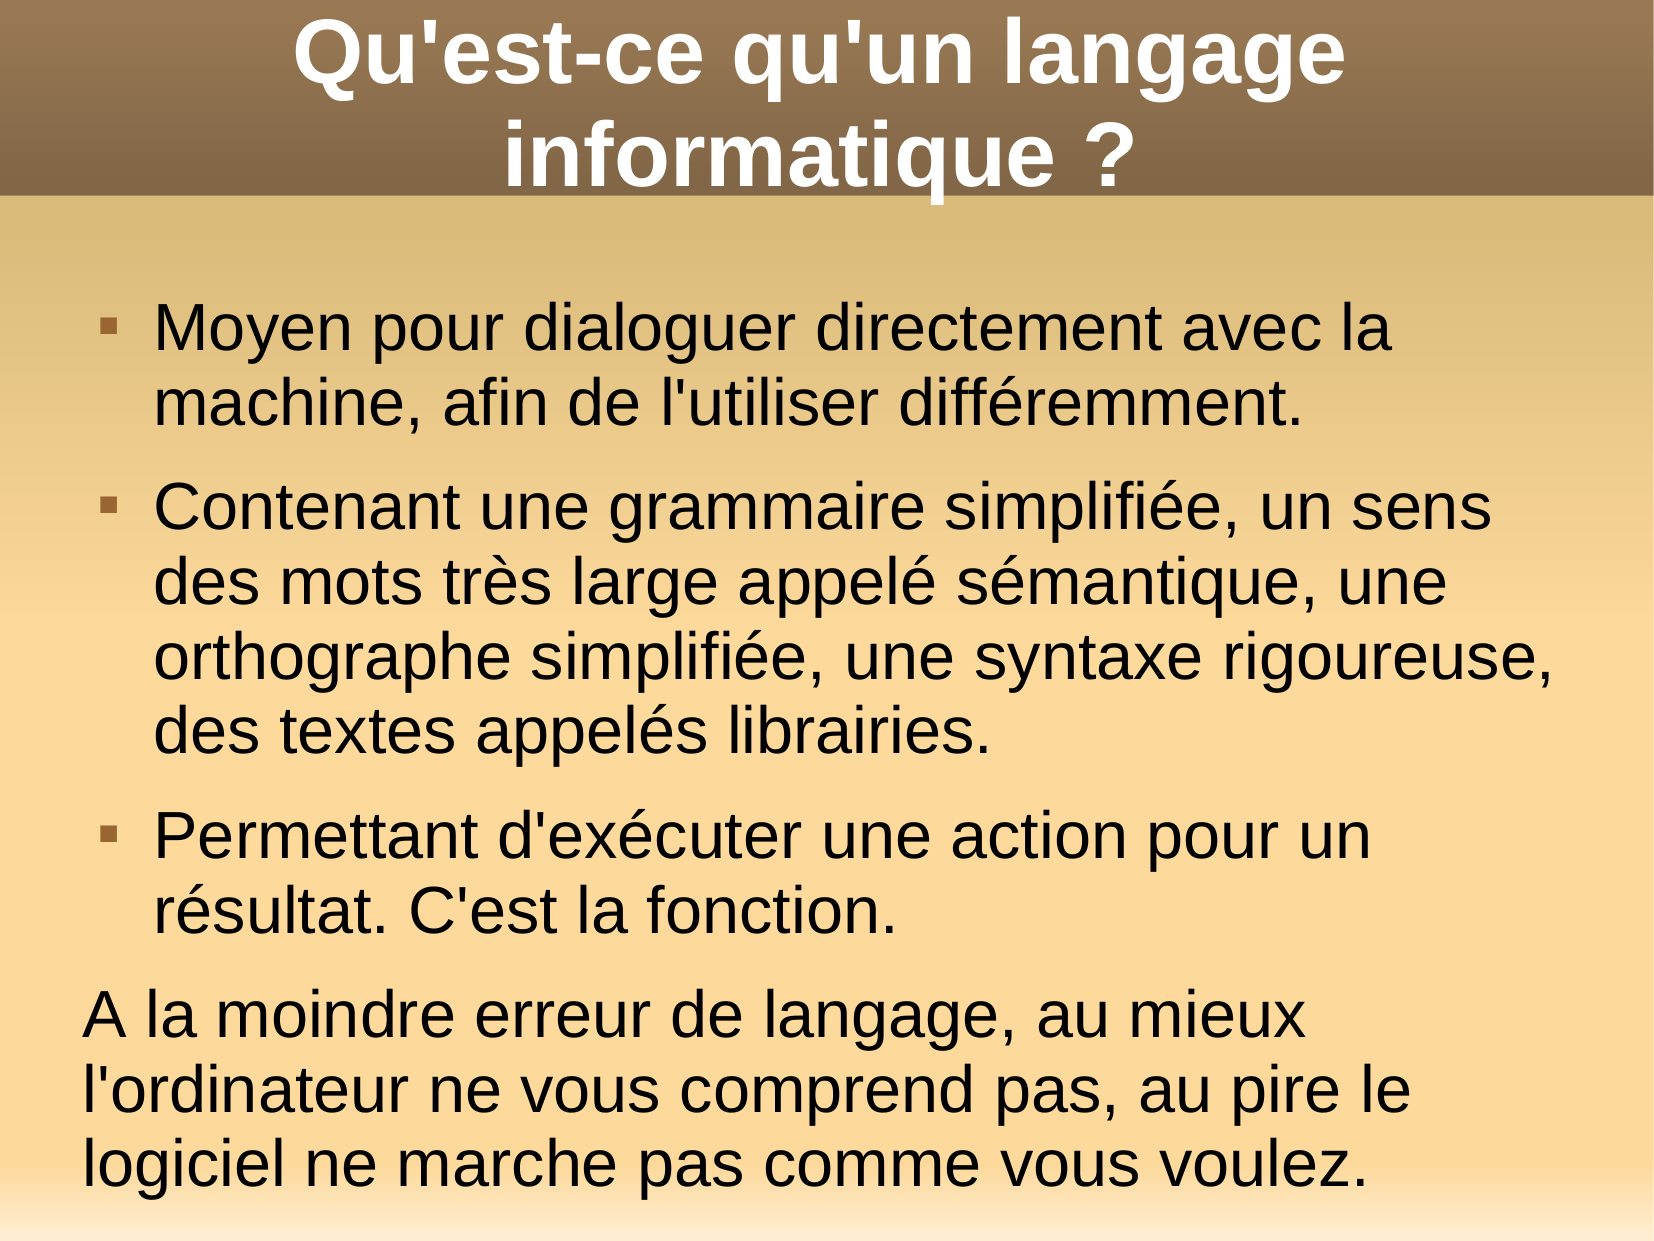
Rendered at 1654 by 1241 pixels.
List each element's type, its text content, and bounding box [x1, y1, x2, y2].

title Qu'est-ce qu'un langage informatique ? [76, 0, 1565, 208]
list Moyen pour dialoguer directement avec la machine, afin de l'utiliser différemment. Contenant une grammaire simplifiée, un sens des mots très large appelé sémantique, une orthographe simplifiée, une syntaxe rigoureuse, des textes appelés librairies. Permettant d'exécuter une action pour un résultat. C'est la fonction. A la moindre erreur de langage, au mieux l'ordinateur ne vous comprend pas, au pire le logiciel ne marche pas comme vous voulez. [82, 290, 1571, 1202]
picture [0, 0, 1654, 1241]
